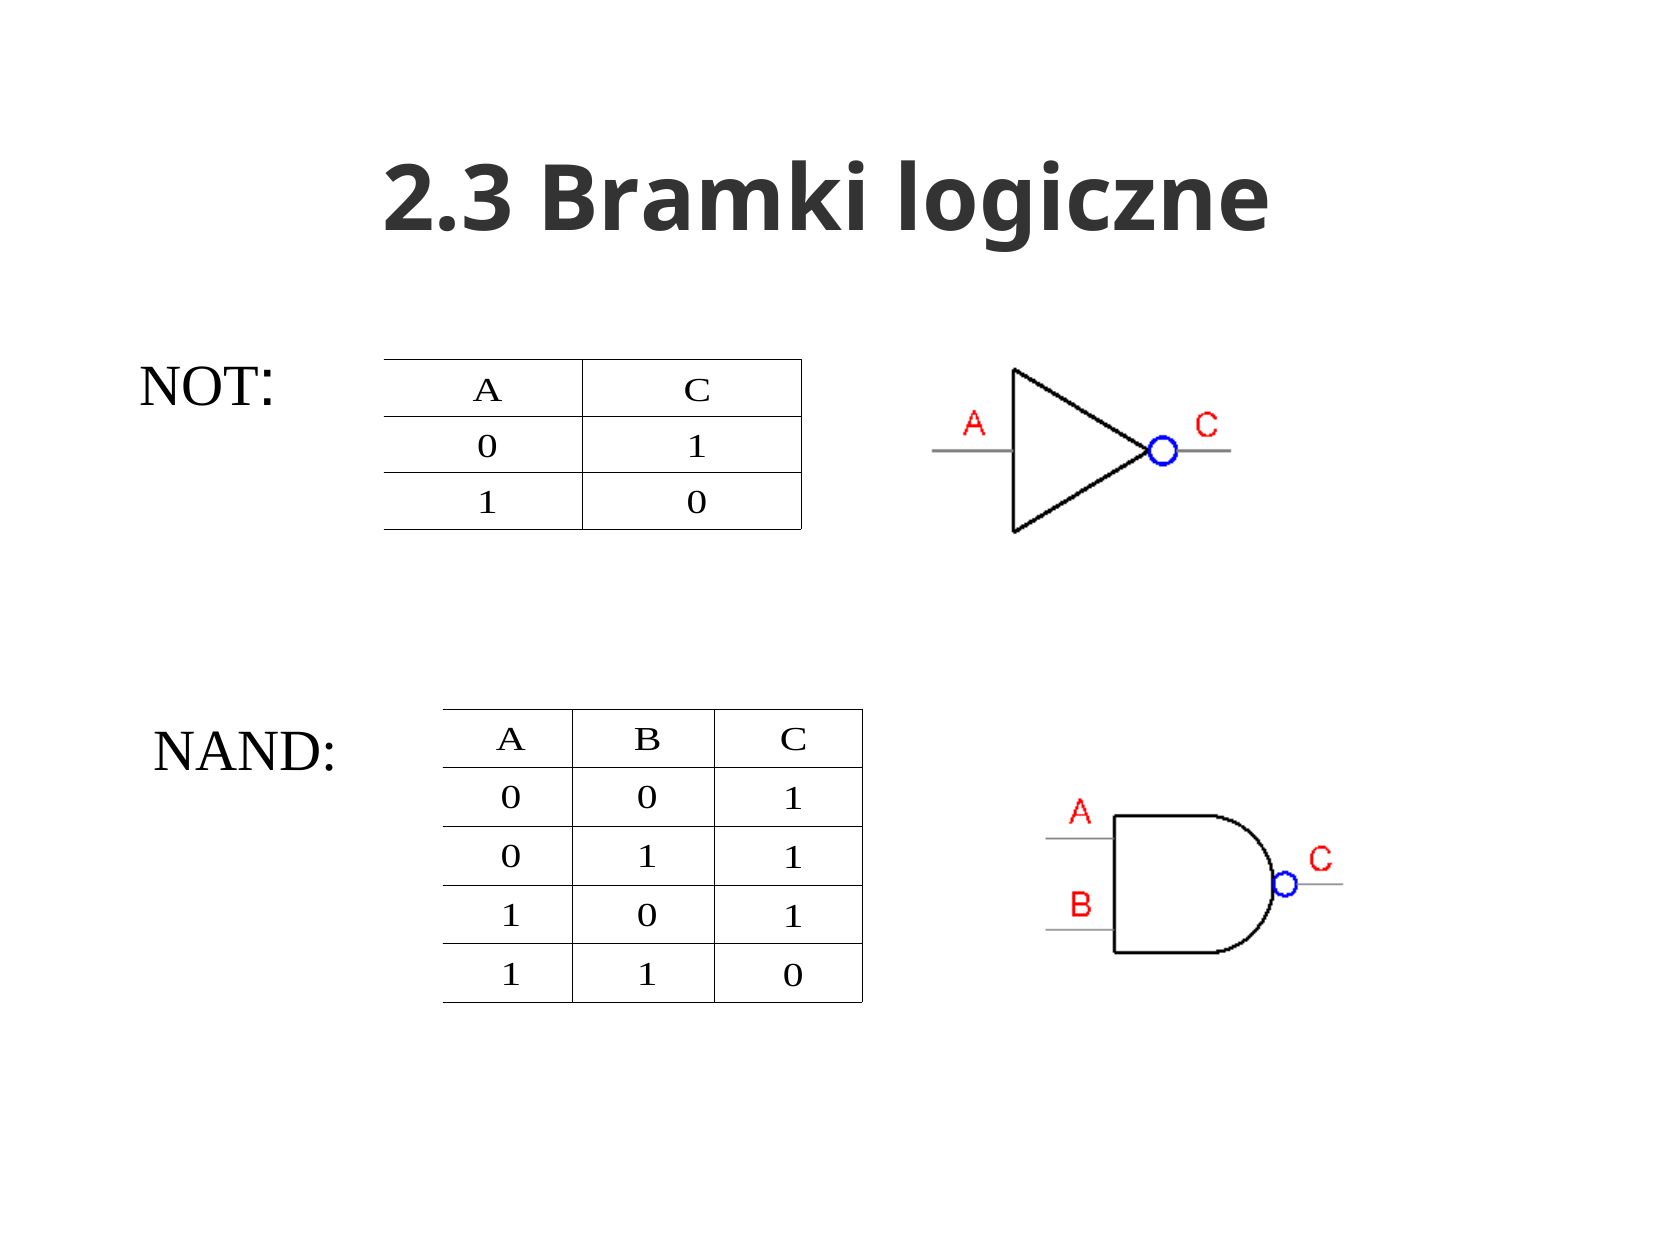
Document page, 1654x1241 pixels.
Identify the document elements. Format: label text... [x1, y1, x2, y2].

title 2.3 Bramki logiczne [121, 91, 1534, 299]
picture [1027, 783, 1359, 975]
picture [915, 354, 1247, 545]
chart [383, 359, 854, 591]
chart [442, 708, 916, 1063]
list NOT: NAND: [121, 344, 1534, 1127]
